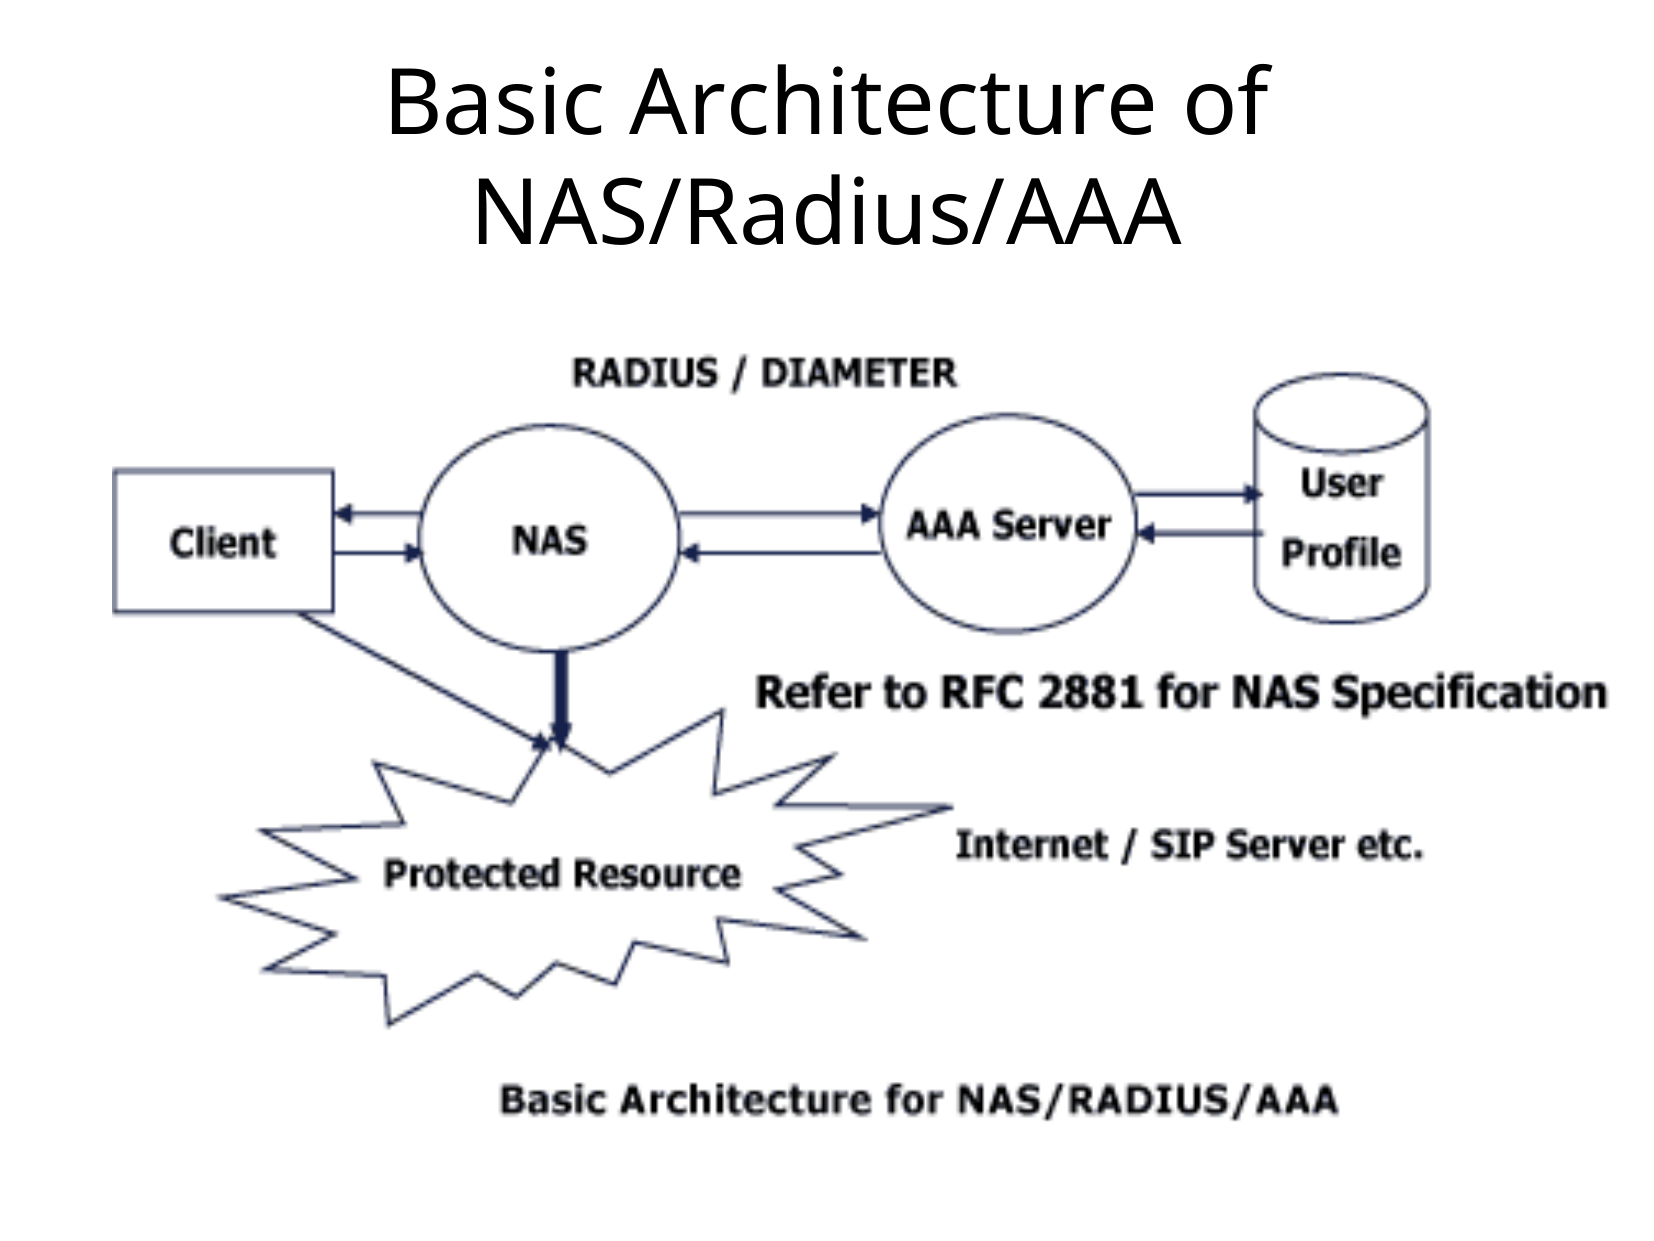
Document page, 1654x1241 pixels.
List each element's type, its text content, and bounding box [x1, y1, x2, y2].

picture [112, 352, 1613, 1126]
title Basic Architecture of NAS/Radius/AAA [82, 49, 1571, 257]
